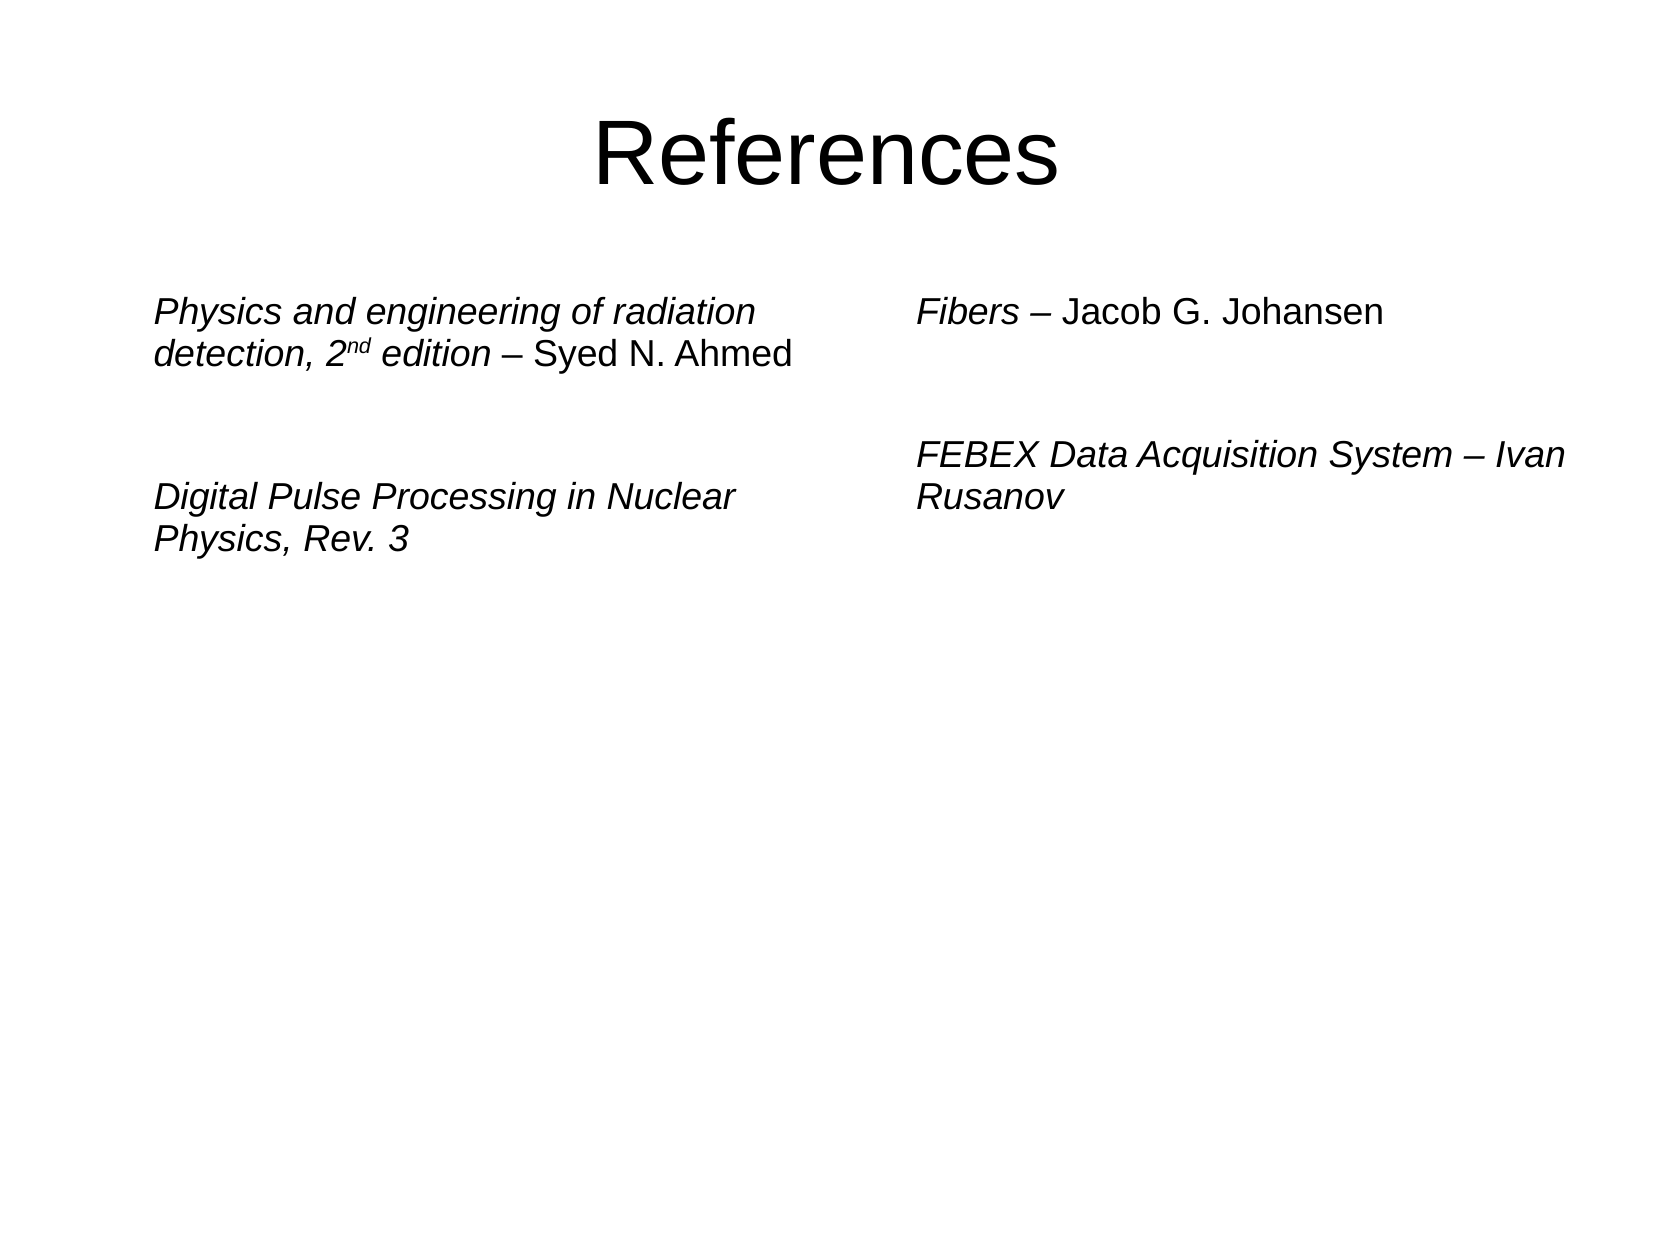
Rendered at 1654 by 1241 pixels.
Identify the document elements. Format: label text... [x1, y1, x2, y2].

list Physics and engineering of radiation detection, 2nd edition – Syed N. Ahmed Digital Pulse Processing in Nuclear Physics, Rev. 3 [82, 290, 809, 1010]
list Fibers – Jacob G. Johansen FEBEX Data Acquisition System – Ivan Rusanov [845, 290, 1572, 1010]
title References [82, 49, 1571, 257]
